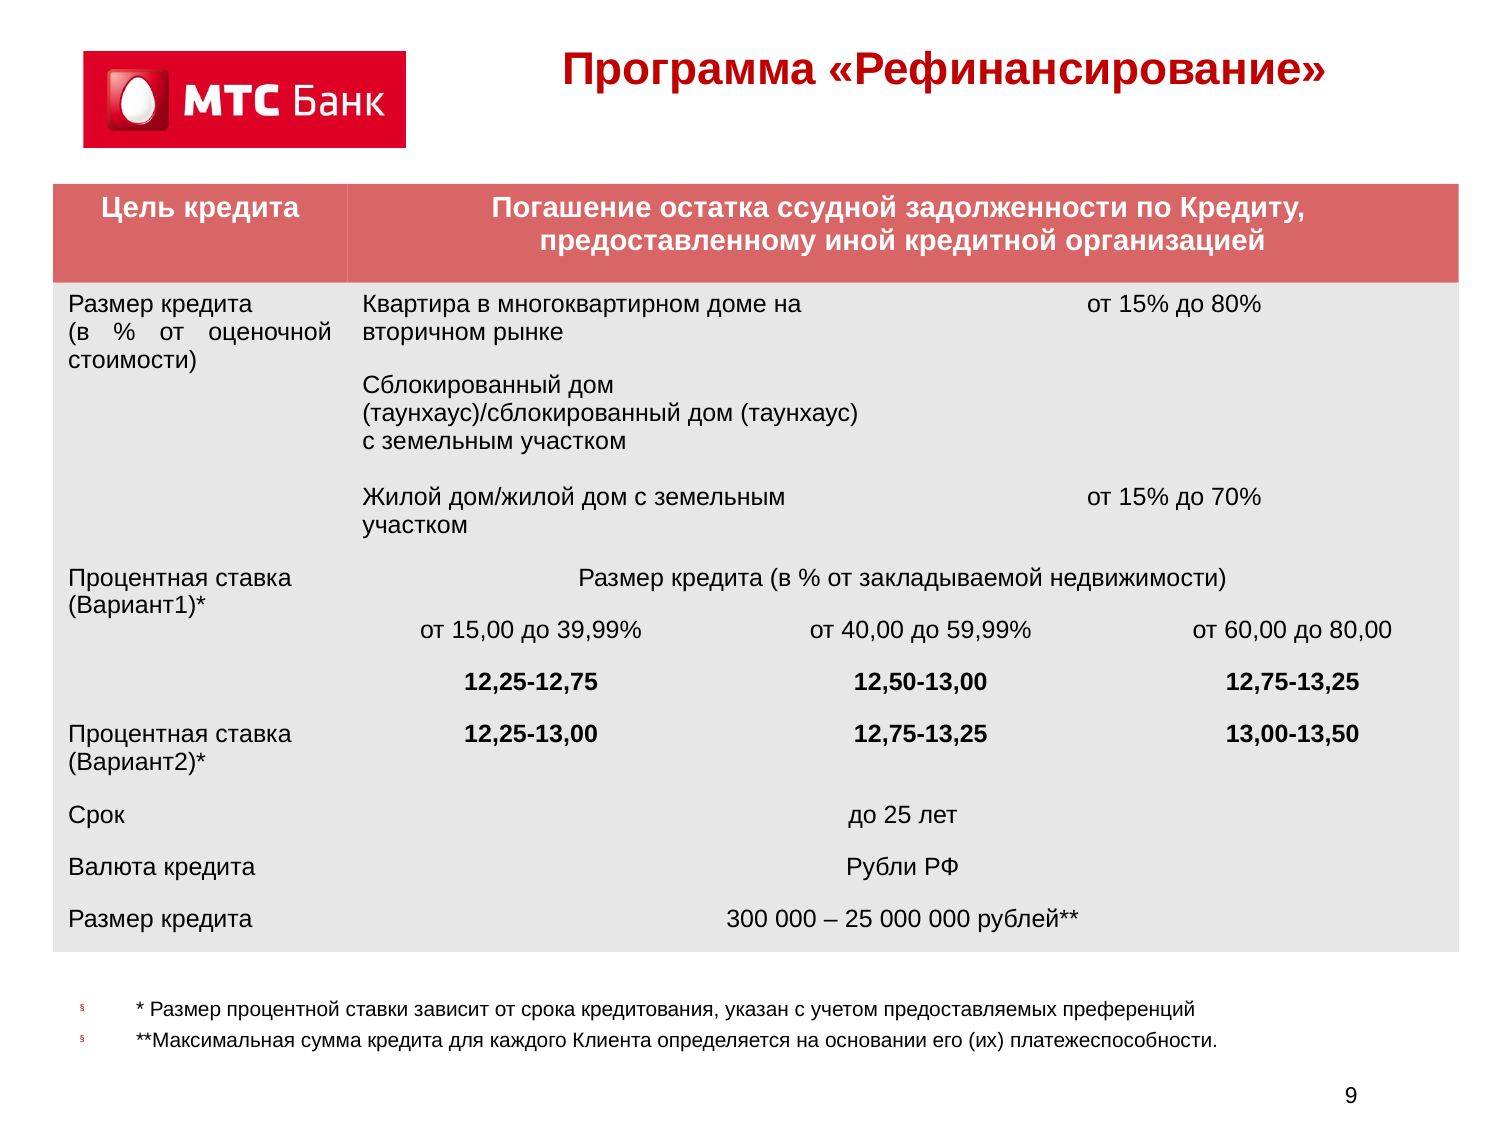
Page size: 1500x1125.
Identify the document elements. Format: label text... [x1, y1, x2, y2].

list * Размер процентной ставки зависит от срока кредитования, указан с учетом предоставляемых преференций **Максимальная сумма кредита для каждого Клиента определяется на основании его (их) платежеспособности. [64, 987, 1483, 1094]
table_cell 12,75-13,25 [715, 713, 1127, 793]
table_cell Валюта кредита [53, 845, 347, 897]
table_cell Процентная ставка (Вариант2)* [53, 713, 347, 793]
table_cell от 60,00 до 80,00 [1127, 608, 1459, 660]
table_header Погашение остатка ссудной задолженности по Кредиту, предоставленному иной кредитной организацией [347, 184, 1459, 283]
table_cell Сблокированный дом (таунхаус)/сблокированный дом (таунхаус) с земельным участком [347, 363, 890, 475]
table_cell Размер кредита [53, 897, 347, 952]
table_cell 12,25-12,75 [347, 660, 715, 713]
table_cell от 40,00 до 59,99% [715, 608, 1127, 660]
table_cell Жилой дом/жилой дом с земельным участком [347, 475, 890, 556]
table_cell 12,25-13,00 [347, 713, 715, 793]
table_cell Размер кредита (в % от закладываемой недвижимости) [347, 556, 1459, 608]
picture [0, 0, 1500, 1125]
table_cell от 15% до 80% [890, 283, 1459, 475]
table_cell 13,00-13,50 [1127, 713, 1459, 793]
table_cell Процентная ставка (Вариант1)* [53, 556, 347, 713]
table_cell Рубли РФ [347, 845, 1459, 897]
table_cell от 15,00 до 39,99% [347, 608, 715, 660]
table_cell 12,75-13,25 [1127, 660, 1459, 713]
table_cell до 25 лет [347, 793, 1459, 845]
title Программа «Рефинансирование» [419, 30, 1471, 149]
table_cell Квартира в многоквартирном доме на вторичном рынке [347, 283, 890, 363]
table_cell Размер кредита (в % от оценочной стоимости) [53, 283, 347, 556]
table_cell 12,50-13,00 [715, 660, 1127, 713]
table_header Цель кредита [53, 184, 347, 283]
table_cell 300 000 – 25 000 000 рублей** [347, 897, 1459, 952]
table_cell Срок [53, 793, 347, 845]
table_cell от 15% до 70% [890, 475, 1459, 556]
